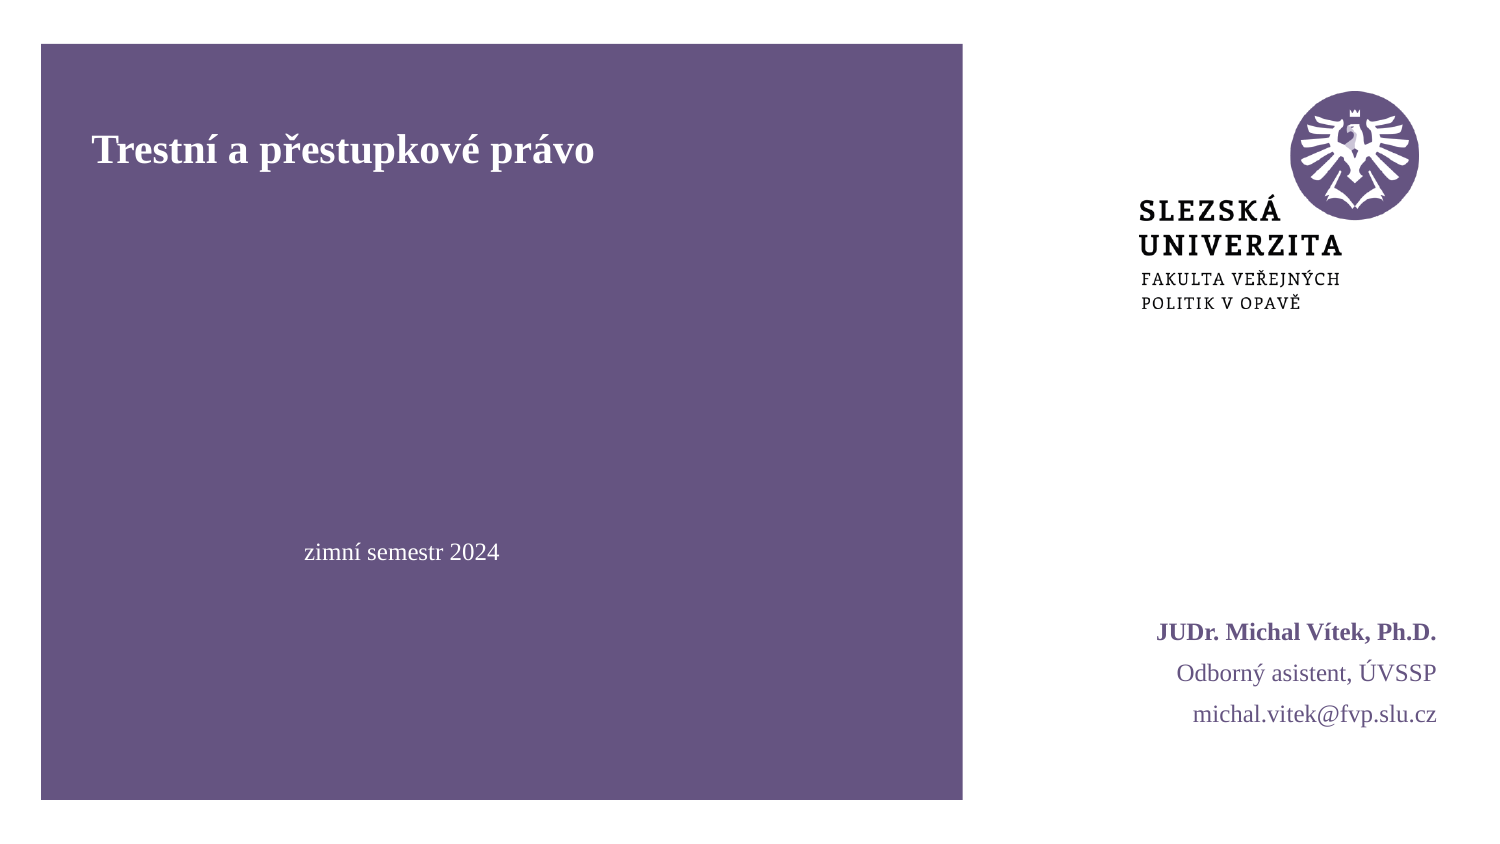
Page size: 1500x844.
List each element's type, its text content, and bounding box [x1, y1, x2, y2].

title Trestní a přestupkové právo [76, 114, 916, 470]
subtitle zimní semestr 2024 [289, 528, 928, 753]
text_box [41, 43, 963, 800]
text_box JUDr. Michal Vítek, Ph.D. Odborný asistent, ÚVSSP michal.vitek@fvp.slu.cz [1141, 610, 1472, 800]
picture [1139, 91, 1419, 309]
